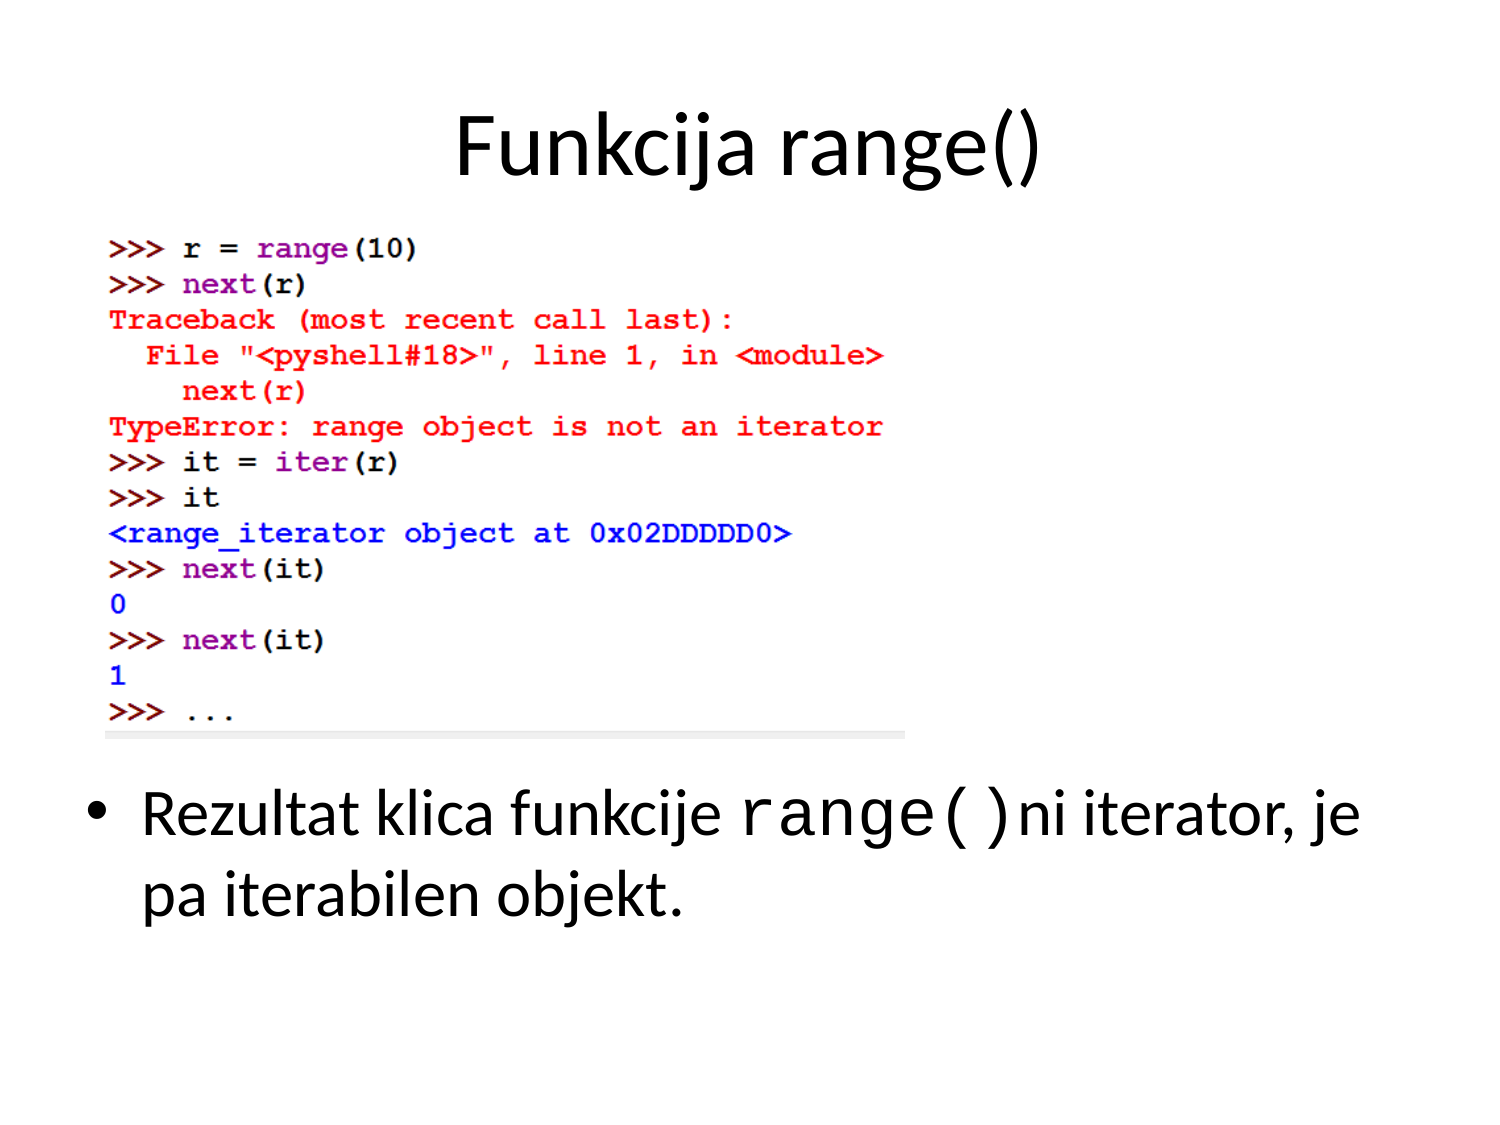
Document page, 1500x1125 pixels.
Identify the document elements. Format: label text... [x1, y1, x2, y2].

picture [105, 234, 905, 739]
list Rezultat klica funkcije range()ni iterator, je pa iterabilen objekt. [70, 761, 1421, 958]
title Funkcija range() [75, 45, 1425, 233]
